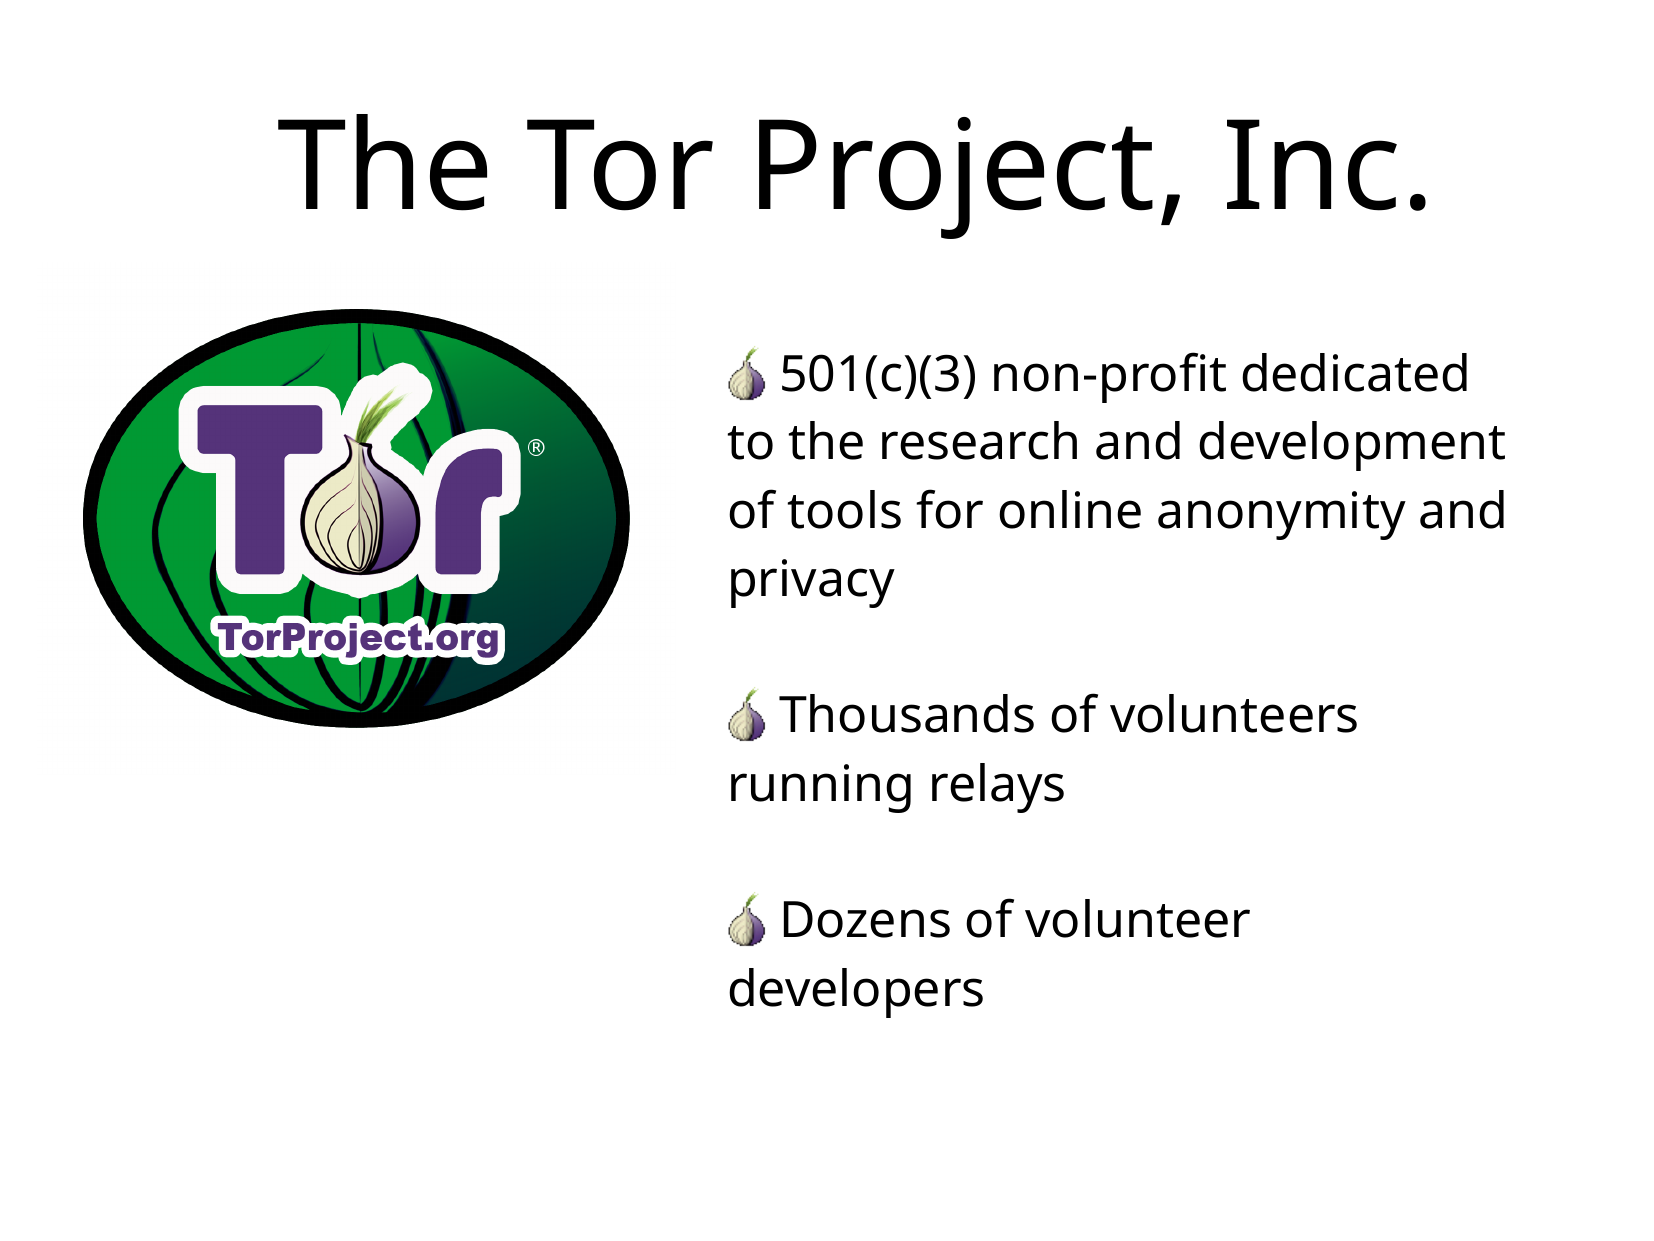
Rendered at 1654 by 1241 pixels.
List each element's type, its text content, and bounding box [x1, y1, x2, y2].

text_box 501(c)(3) non-profit dedicated to the research and development of tools for online anonymity and privacy Thousands of volunteers running relays Dozens of volunteer developers [712, 262, 1538, 977]
picture [37, 262, 676, 775]
text_box The Tor Project, Inc. [262, 68, 1458, 263]
